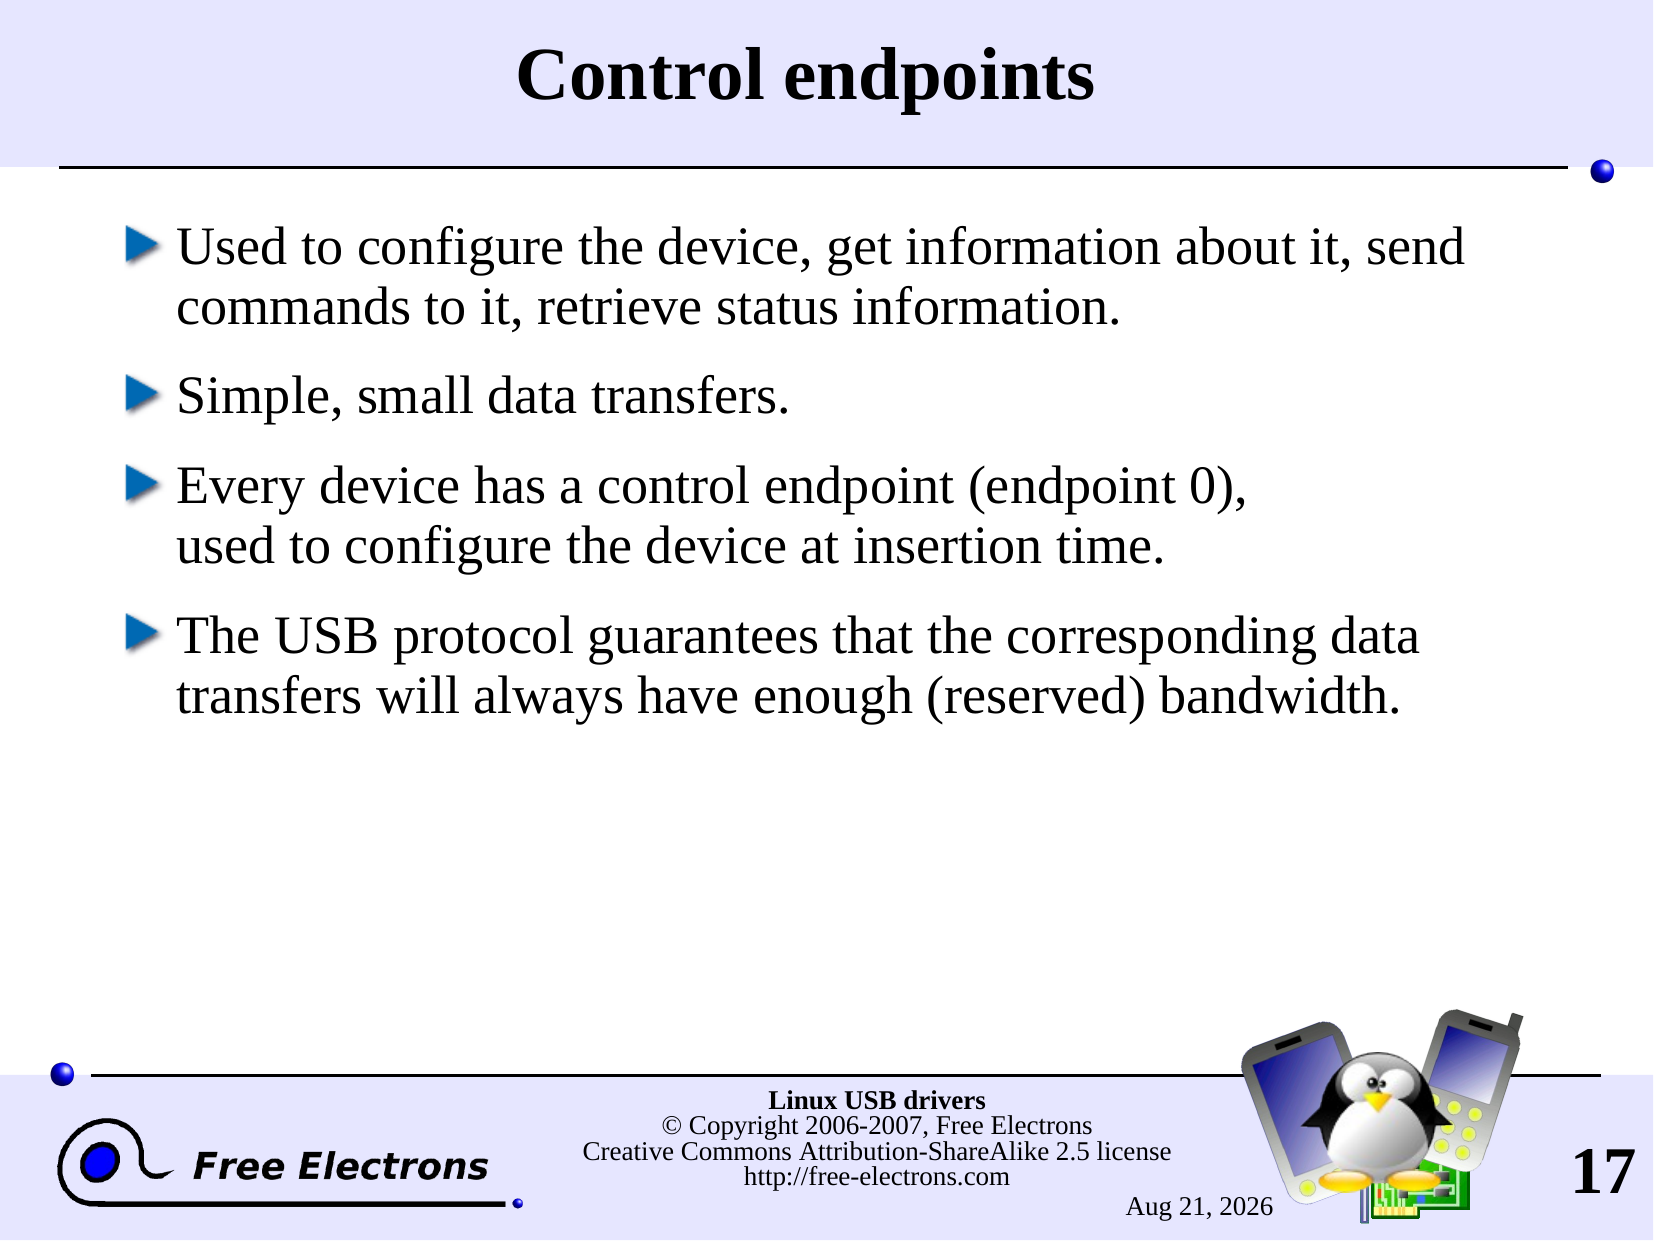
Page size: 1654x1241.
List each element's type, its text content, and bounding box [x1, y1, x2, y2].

picture [1231, 1007, 1538, 1241]
list Used to configure the device, get information about it, send commands to it, retrieve status information. Simple, small data transfers. Every device has a control endpoint (endpoint 0), used to configure the device at insertion time. The USB protocol guarantees that the corresponding data transfers will always have enough (reserved) bandwidth. [105, 216, 1518, 1066]
picture [50, 1107, 527, 1216]
title Control endpoints [60, 25, 1551, 124]
